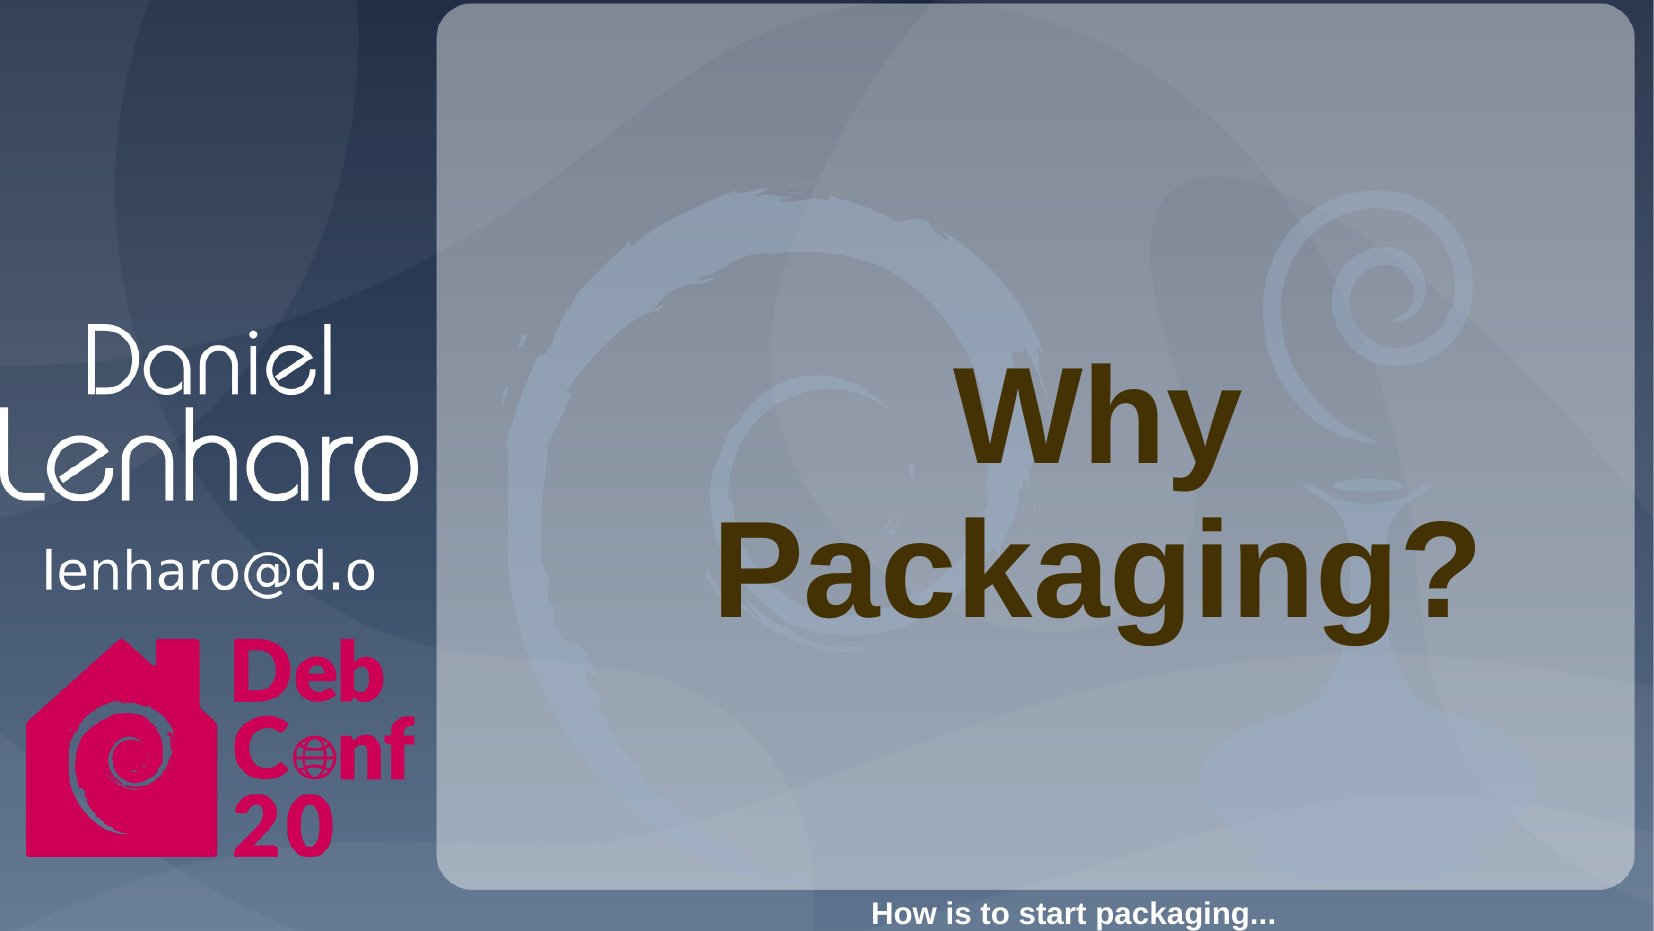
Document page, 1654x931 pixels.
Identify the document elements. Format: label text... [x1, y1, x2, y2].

text_box How is to start packaging... [856, 889, 1300, 931]
list Why Packaging? [590, 206, 1536, 835]
picture [0, 0, 1654, 931]
